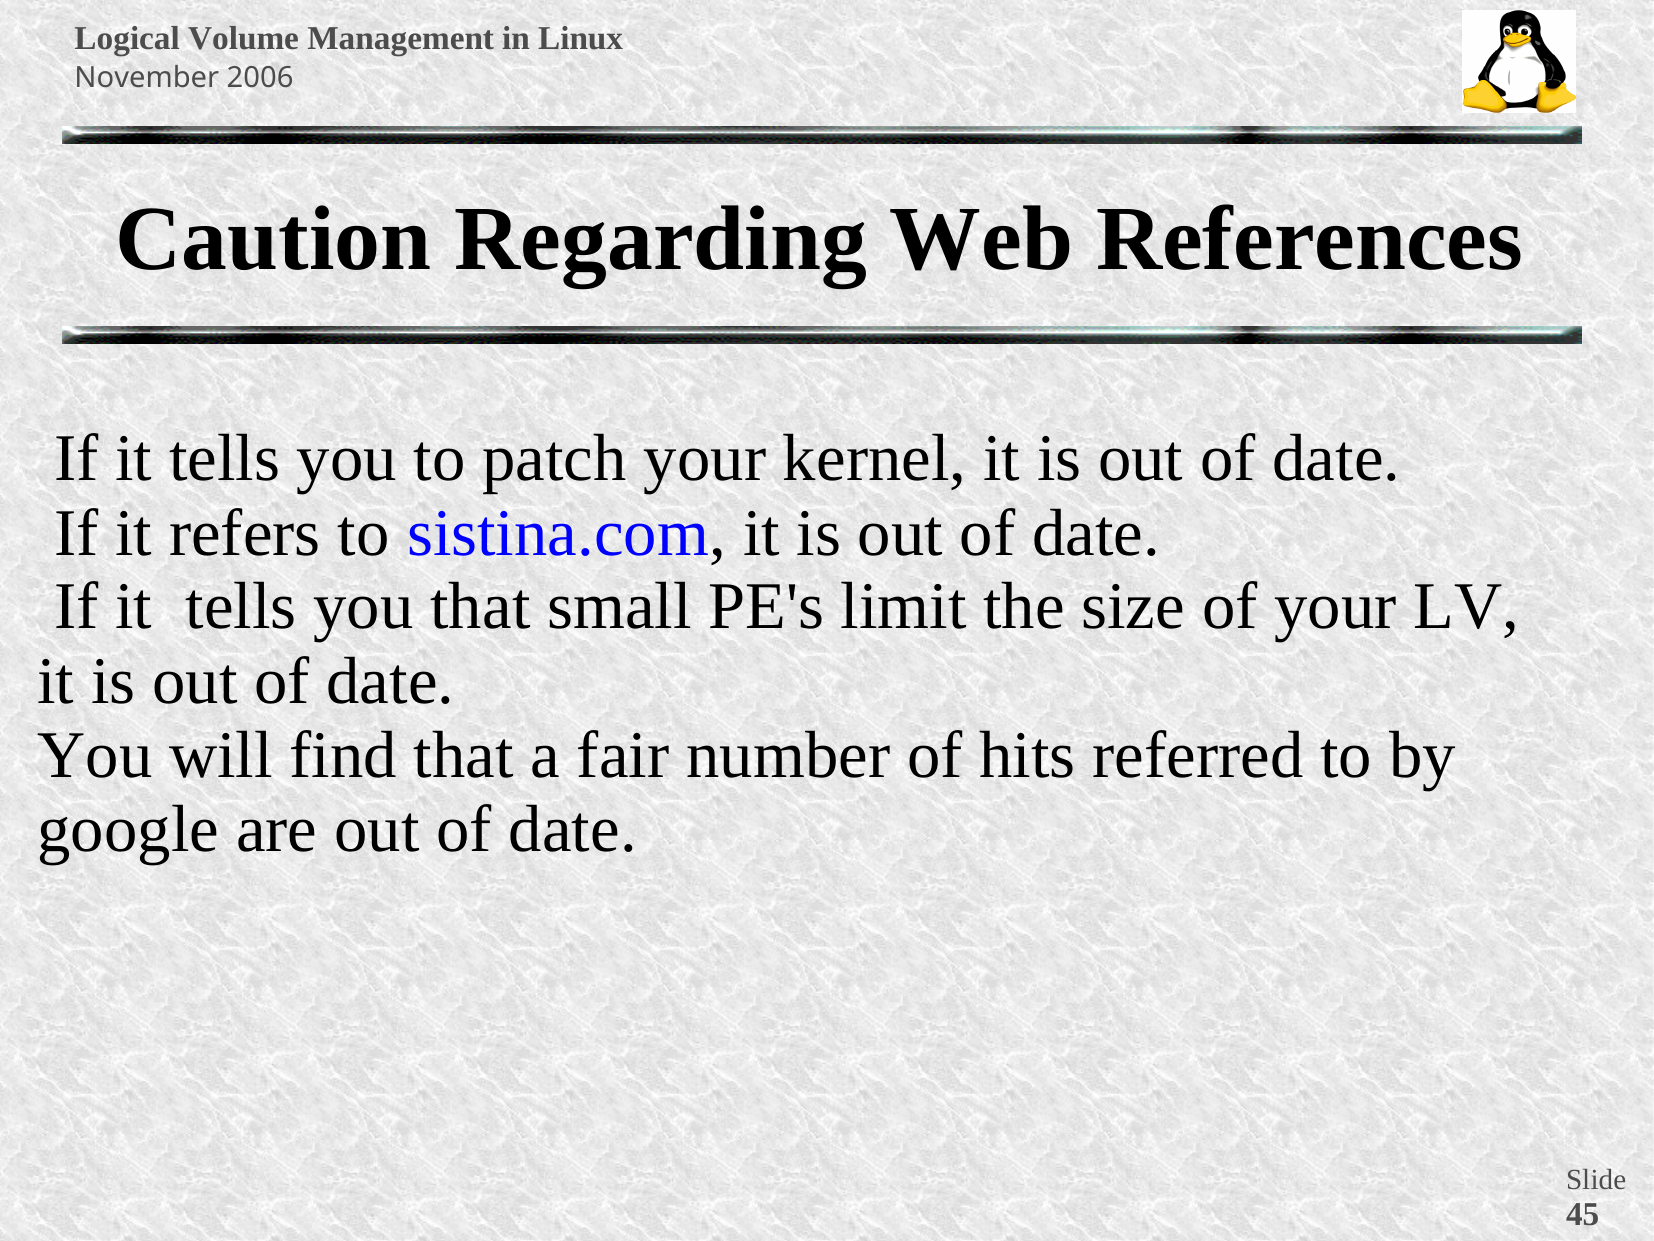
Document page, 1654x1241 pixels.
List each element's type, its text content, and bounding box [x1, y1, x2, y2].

picture [0, 0, 1654, 1241]
title Caution Regarding Web References [59, 156, 1582, 320]
subtitle If it tells you to patch your kernel, it is out of date. If it refers to sistina.com, it is out of date. If it tells you that small PE's limit the size of your LV, it is out of date. You will find that a fair number of hits referred to by google are out of date. [37, 349, 1576, 938]
